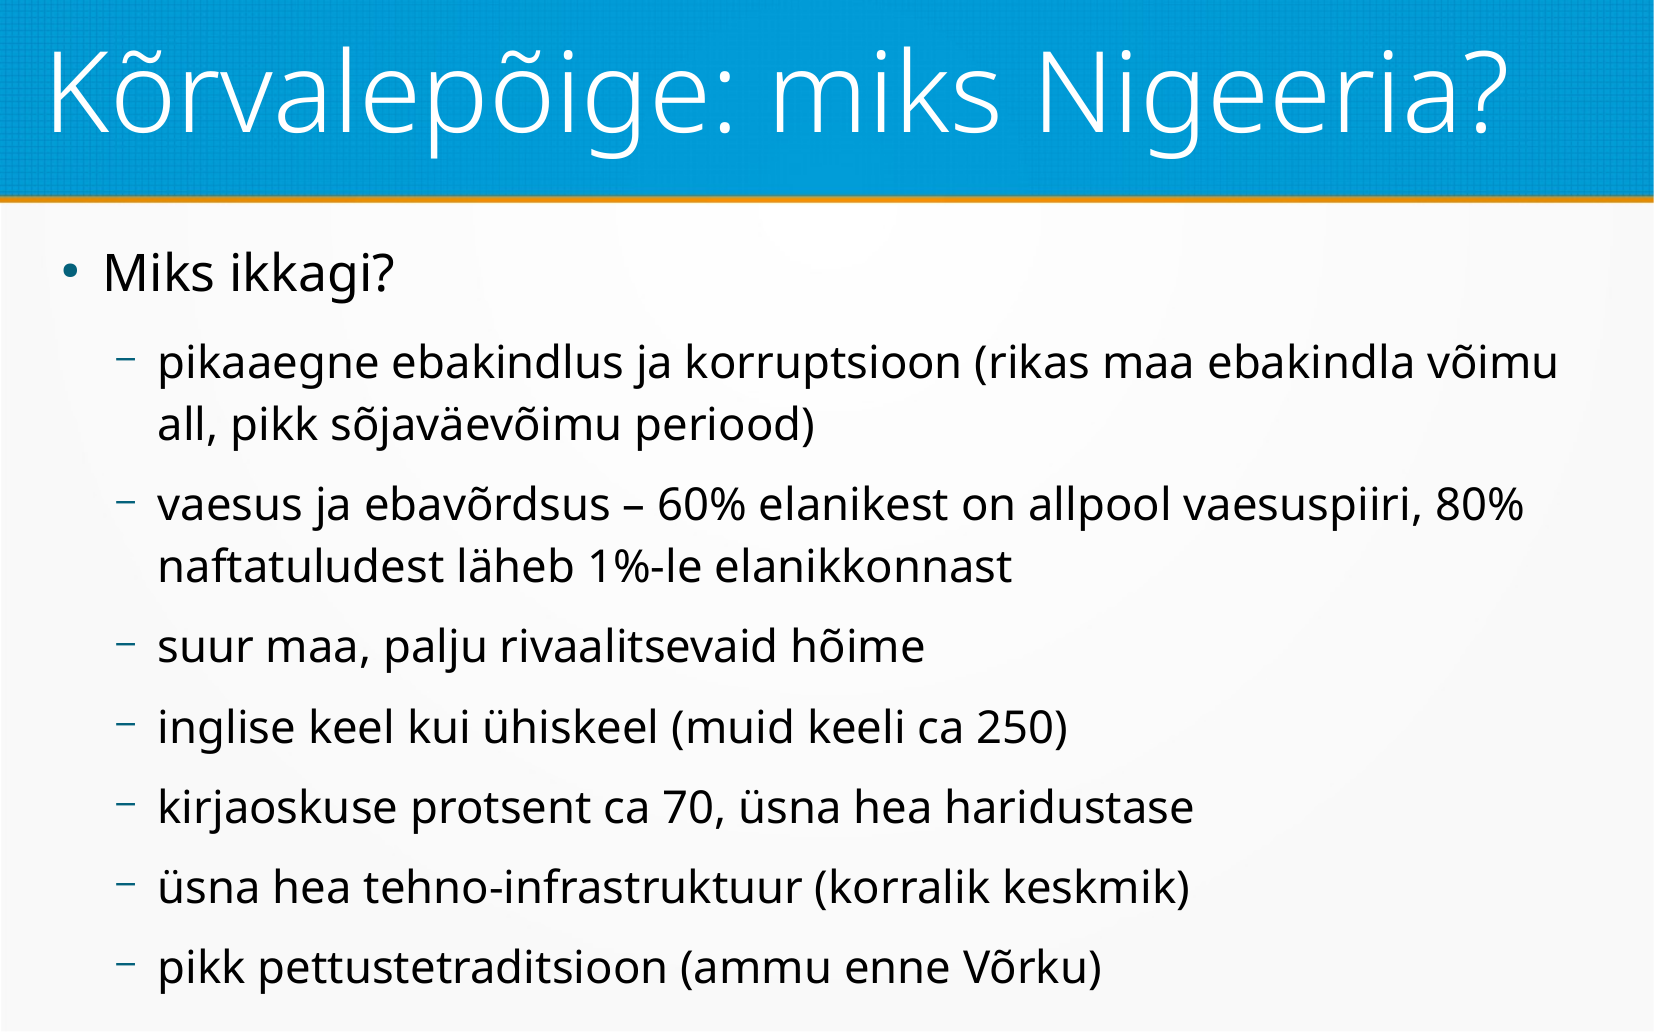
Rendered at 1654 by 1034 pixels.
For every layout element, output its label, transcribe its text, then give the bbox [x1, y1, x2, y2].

title Kõrvalepõige: miks Nigeeria? [43, 0, 1619, 166]
picture [0, 195, 1654, 1034]
list Miks ikkagi? pikaaegne ebakindlus ja korruptsioon (rikas maa ebakindla võimu all, pikk sõjaväevõimu periood) vaesus ja ebavõrdsus – 60% elanikest on allpool vaesuspiiri, 80% naftatuludest läheb 1%-le elanikkonnast suur maa, palju rivaalitsevaid hõime inglise keel kui ühiskeel (muid keeli ca 250) kirjaoskuse protsent ca 70, üsna hea haridustase üsna hea tehno-infrastruktuur (korralik keskmik) pikk pettustetraditsioon (ammu enne Võrku) [47, 236, 1607, 1002]
